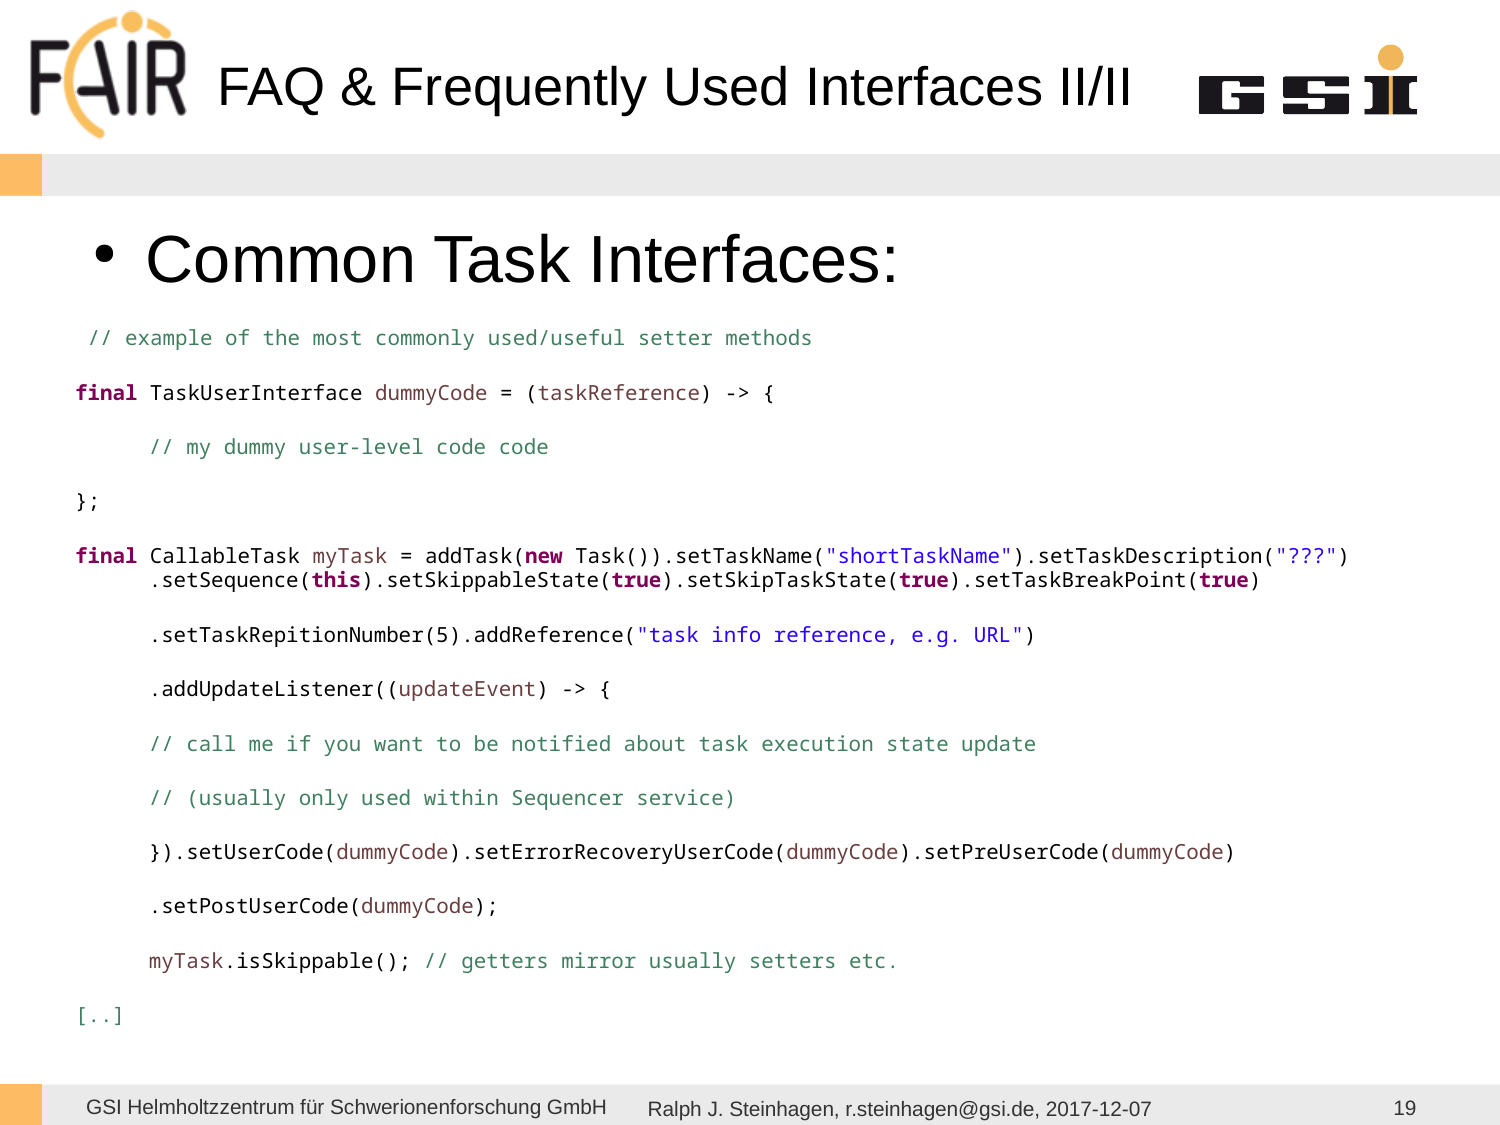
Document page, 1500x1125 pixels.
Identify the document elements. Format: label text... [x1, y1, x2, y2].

title FAQ & Frequently Used Interfaces II/II [217, 20, 1180, 147]
list Common Task Interfaces: // example of the most commonly used/useful setter methods final TaskUserInterface dummyCode = (taskReference) -> { // my dummy user-level code code }; final CallableTask myTask = addTask(new Task()).setTaskName("shortTaskName").setTaskDescription("???") .setSequence(this).setSkippableState(true).setSkipTaskState(true).setTaskBreakPoint(true) .setTaskRepitionNumber(5).addReference("task info reference, e.g. URL") .addUpdateListener((updateEvent) -> { // call me if you want to be notified about task execution state update // (usually only used within Sequencer service) }).setUserCode(dummyCode).setErrorRecoveryUserCode(dummyCode).setPreUserCode(dummyCode) .setPostUserCode(dummyCode); myTask.isSkippable(); // getters mirror usually setters etc. [..] [75, 215, 1425, 1055]
picture [30, 9, 187, 141]
picture [1197, 42, 1419, 117]
